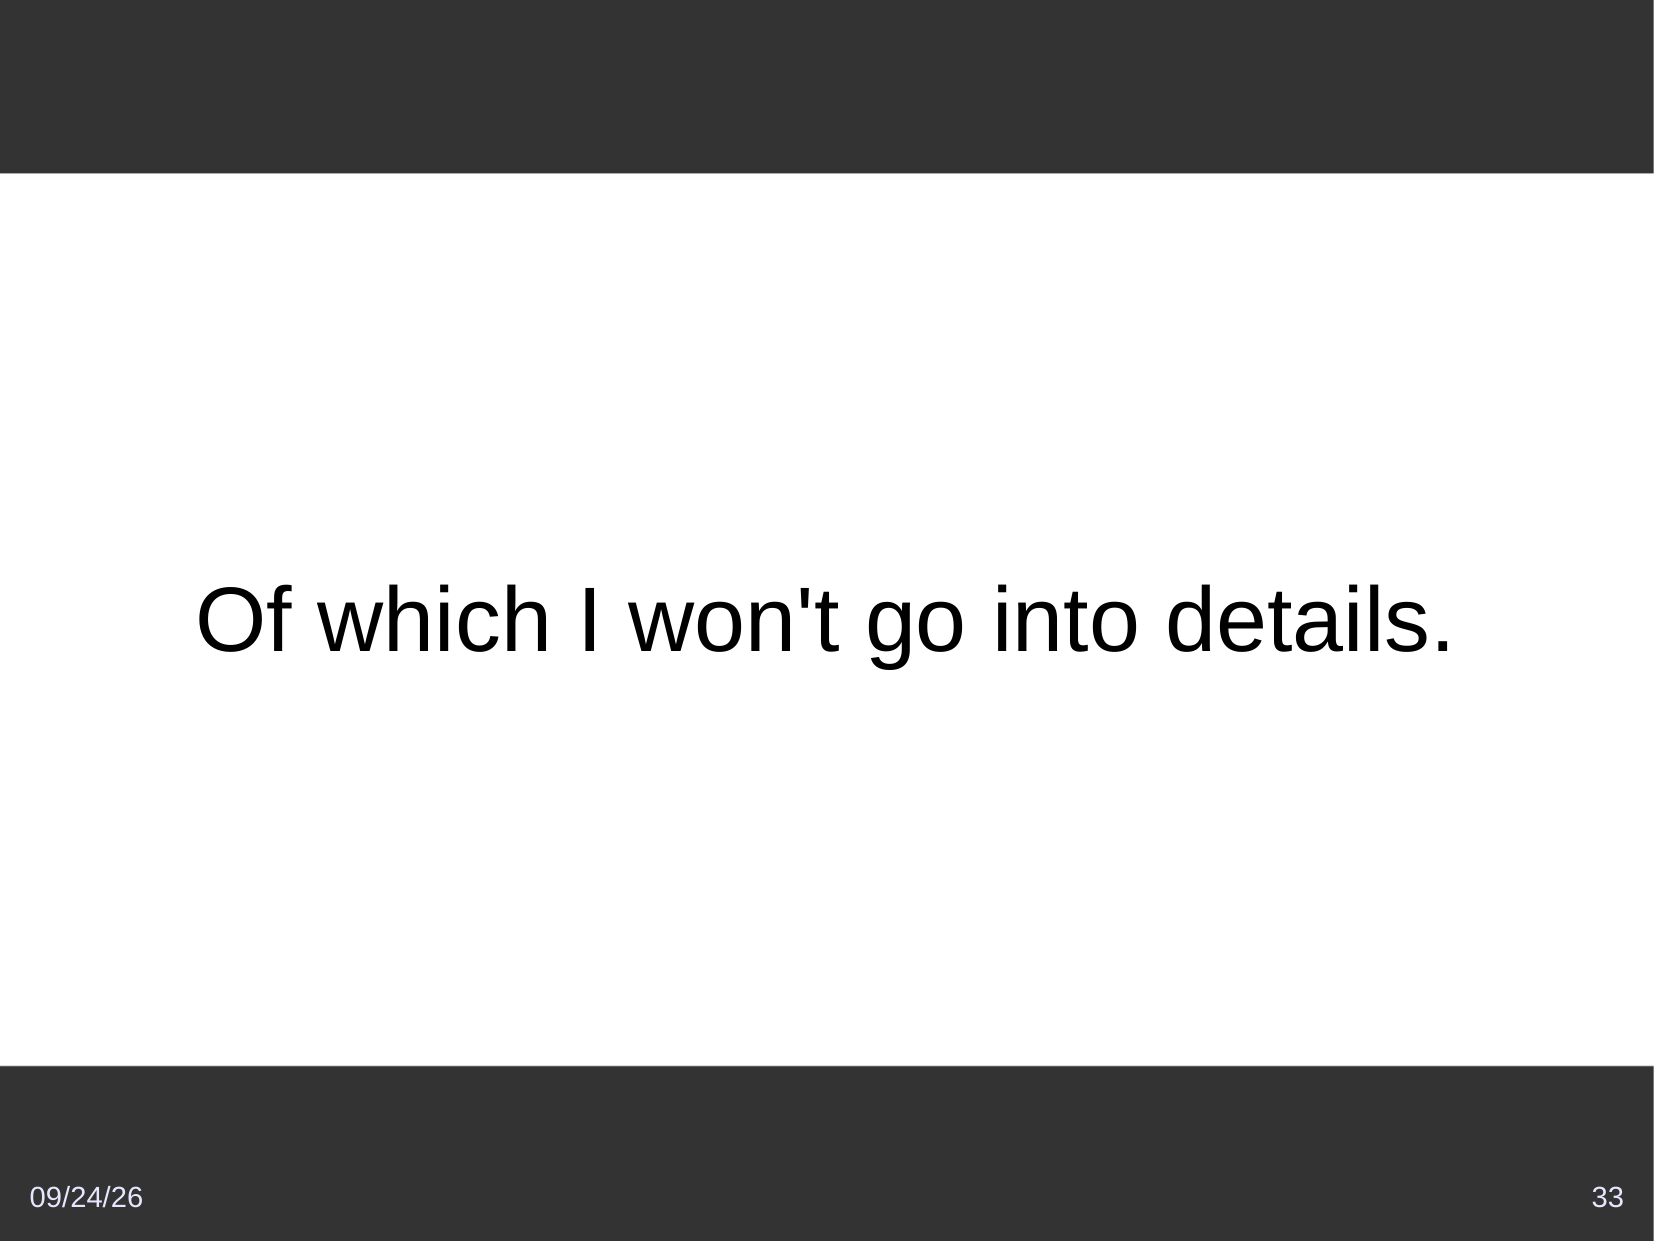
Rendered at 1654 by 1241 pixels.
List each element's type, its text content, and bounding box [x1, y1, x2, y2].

subtitle Of which I won't go into details. [29, 214, 1625, 1027]
picture [0, 0, 1654, 1241]
